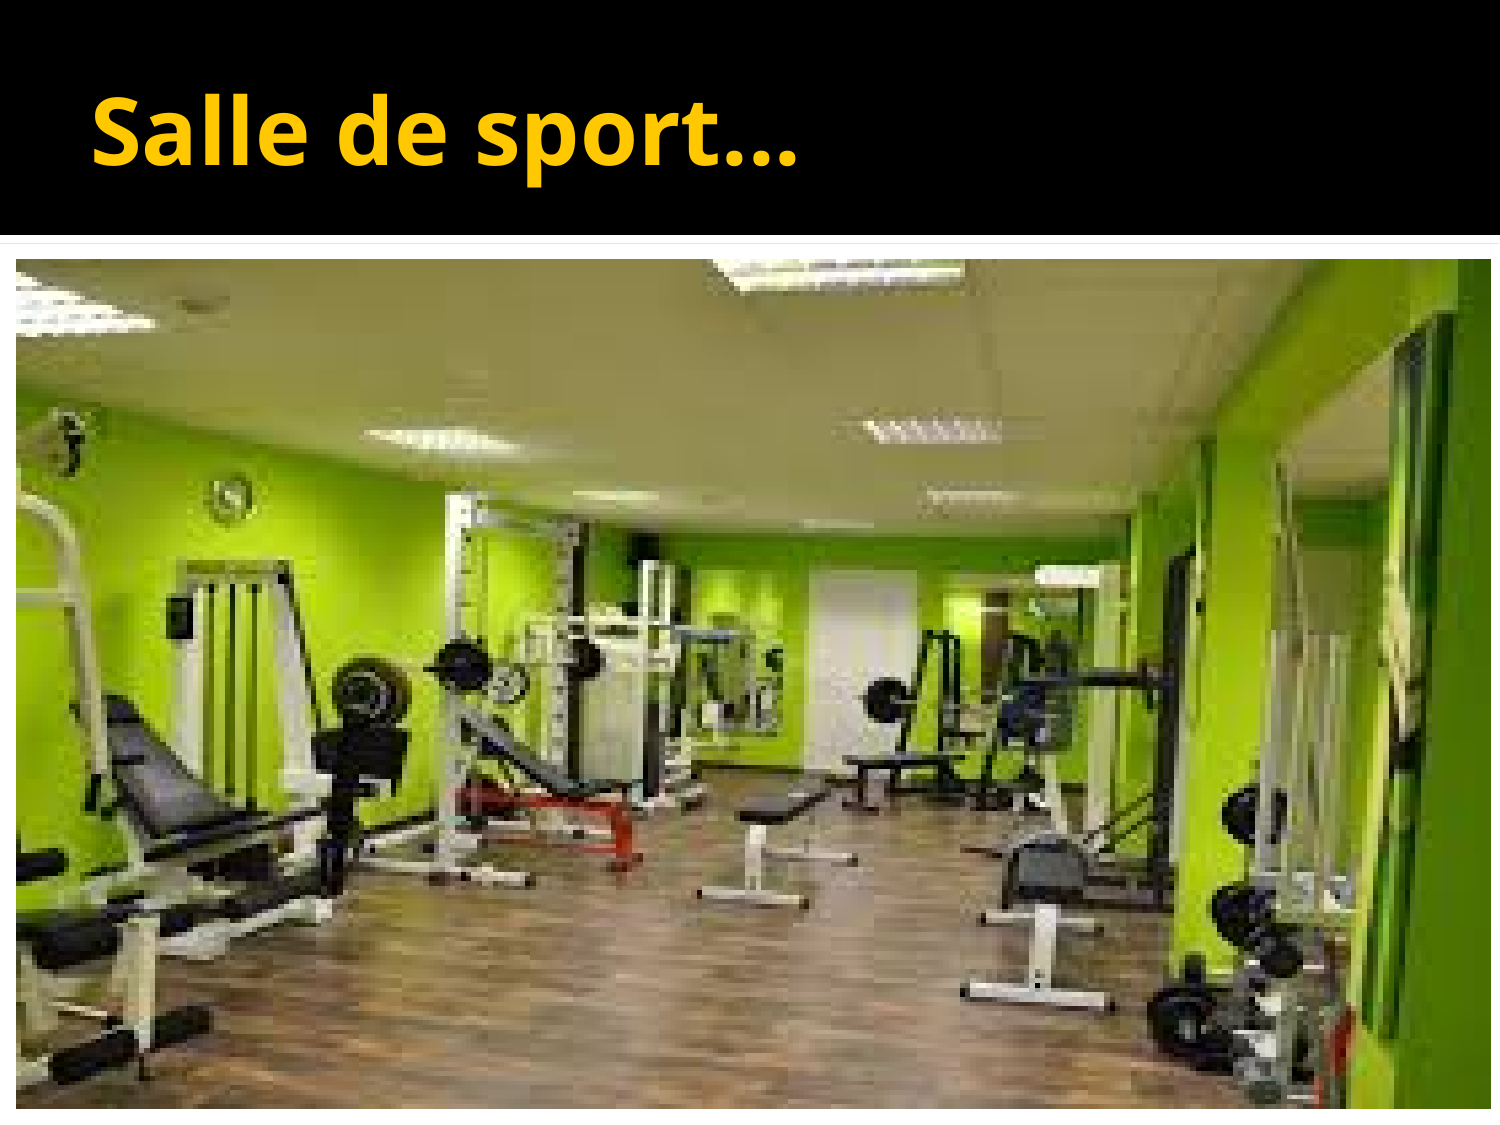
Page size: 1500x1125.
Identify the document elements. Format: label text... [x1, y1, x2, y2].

title Salle de sport... [75, 25, 1426, 232]
picture [16, 259, 1491, 1109]
